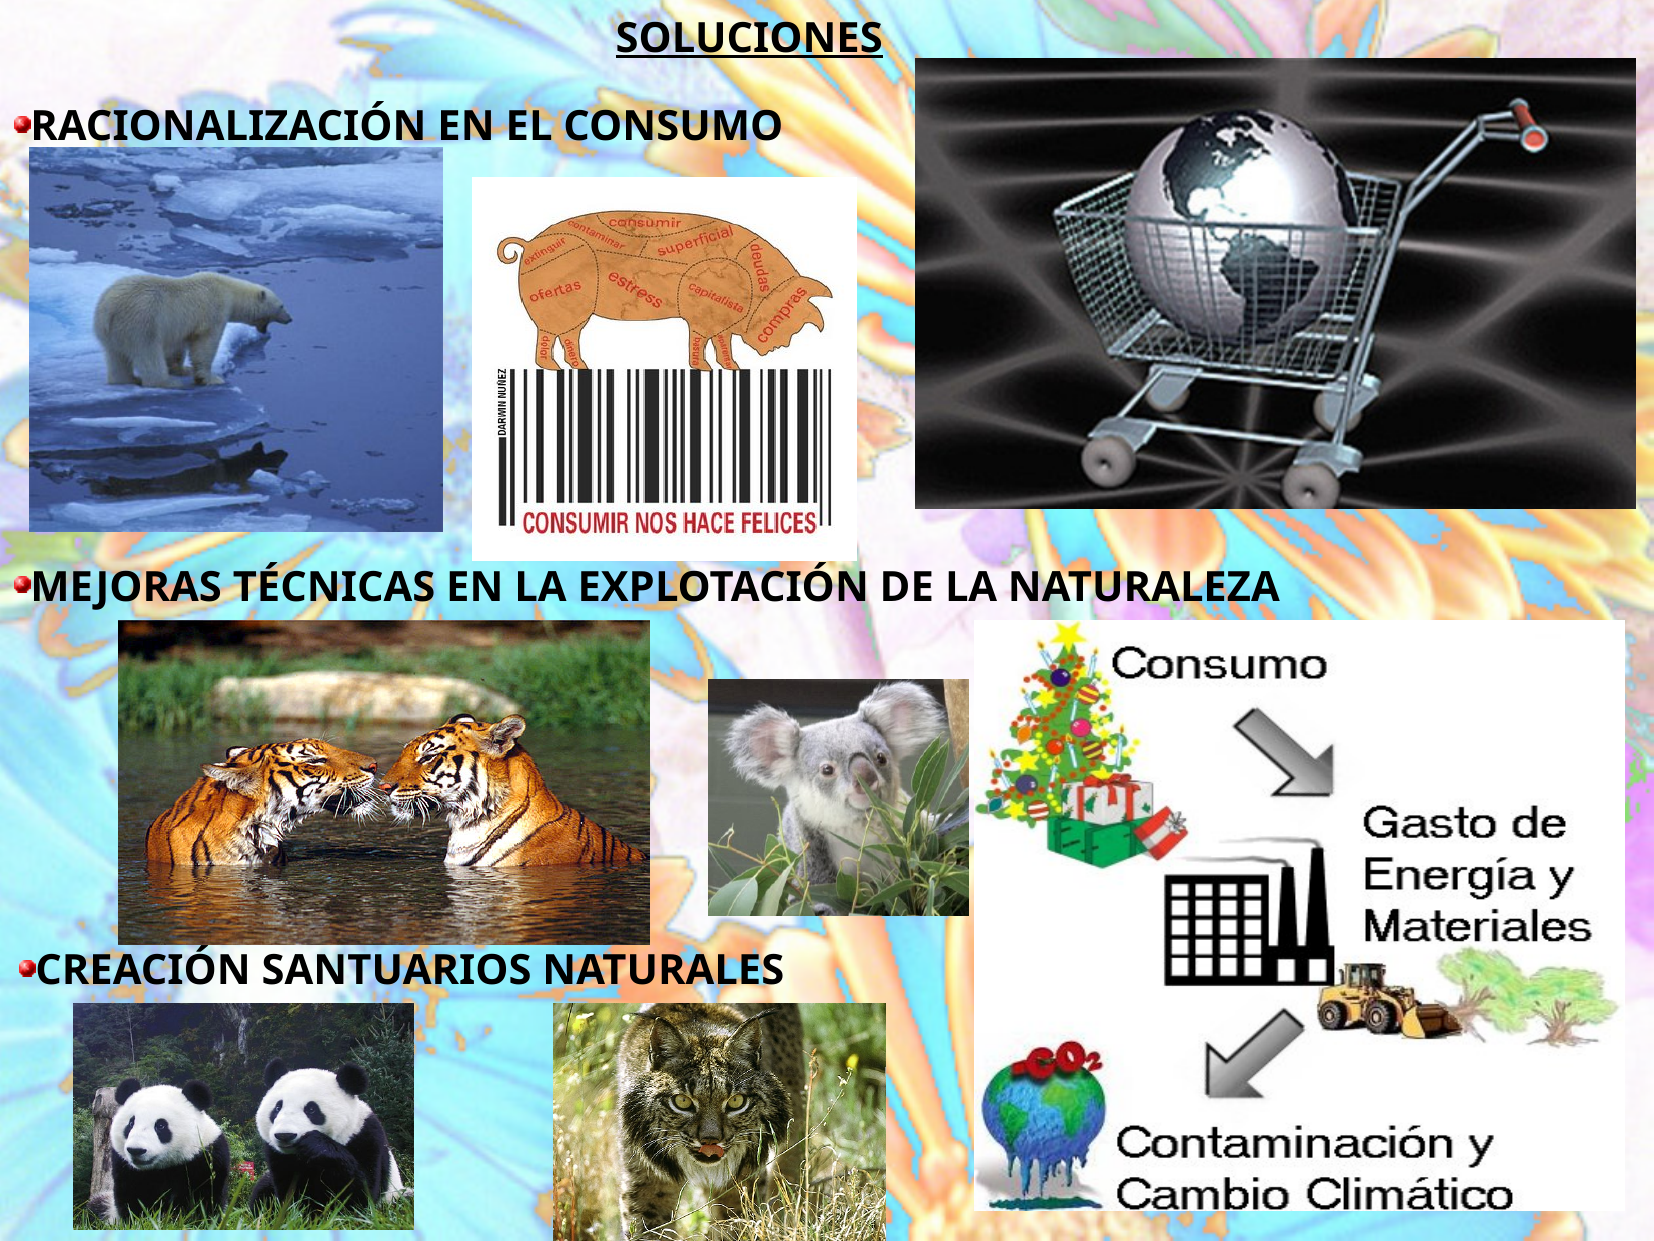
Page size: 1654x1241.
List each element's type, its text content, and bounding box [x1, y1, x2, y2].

text_box SOLUCIONES [600, 0, 931, 65]
text_box RACIONALIZACIÓN EN EL CONSUMO [0, 88, 885, 153]
text_box MEJORAS TÉCNICAS EN LA EXPLOTACIÓN DE LA NATURALEZA [0, 548, 1473, 614]
text_box CREACIÓN SANTUARIOS NATURALES [5, 932, 900, 998]
picture [0, 0, 1654, 1241]
